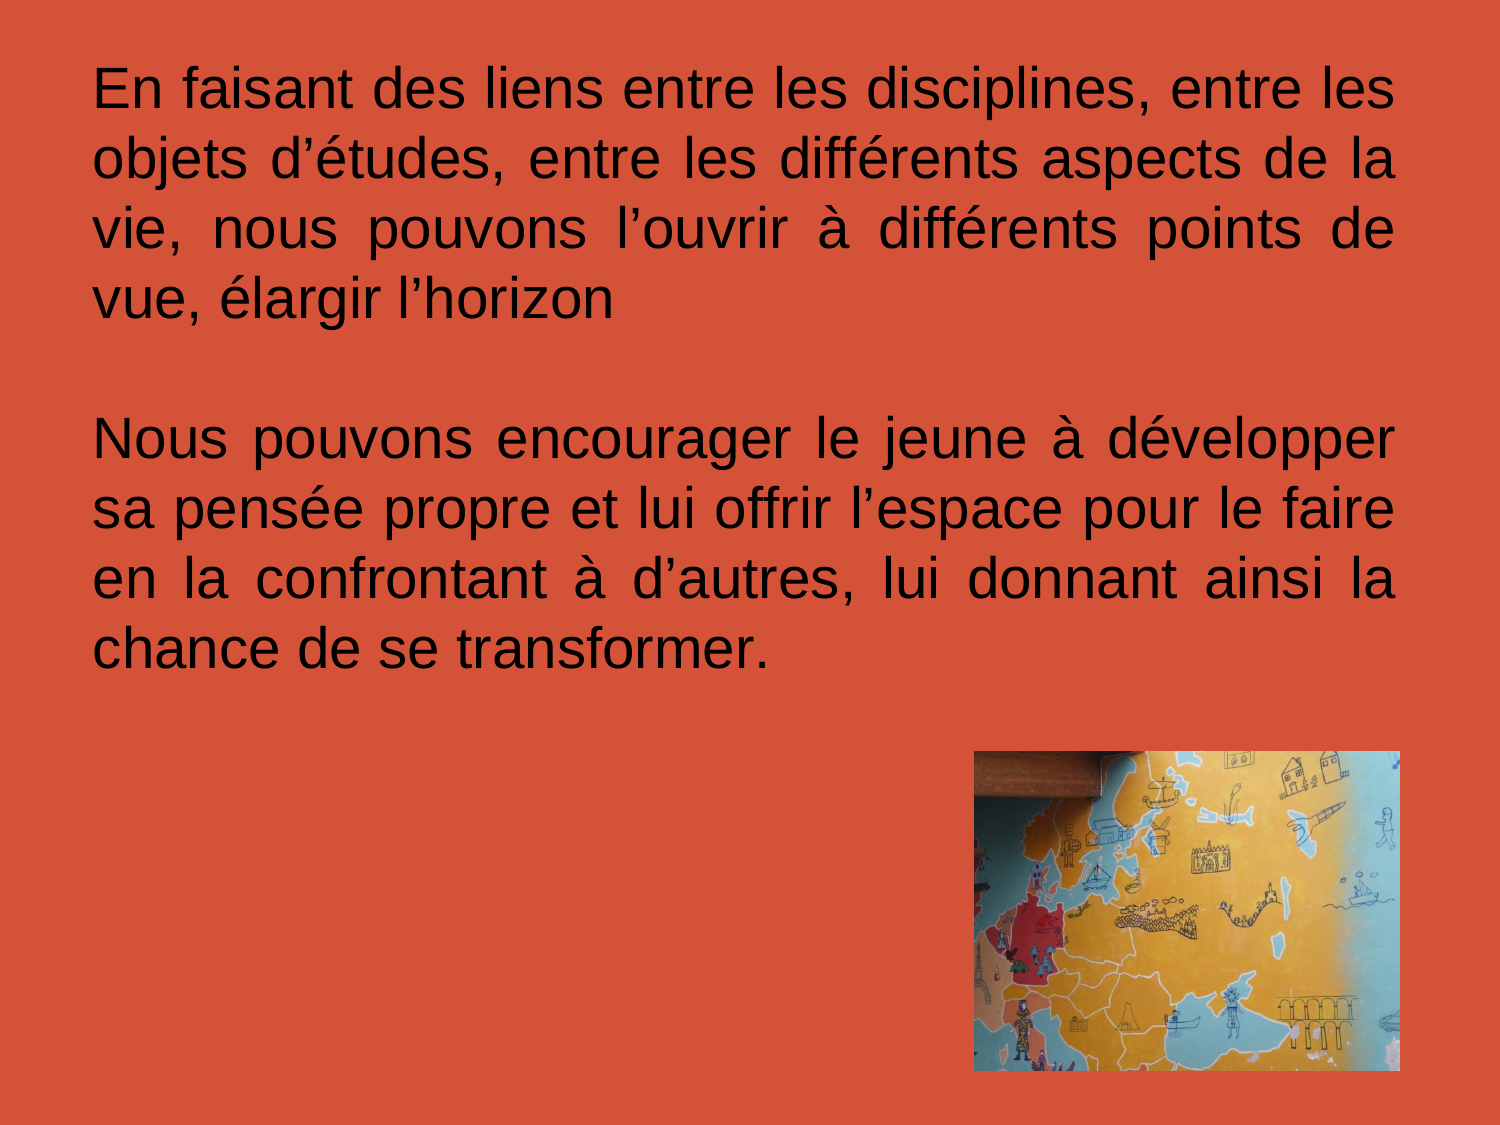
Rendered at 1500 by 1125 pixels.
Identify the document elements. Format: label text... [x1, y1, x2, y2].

text_box En faisant des liens entre les disciplines, entre les objets d’études, entre les différents aspects de la vie, nous pouvons l’ouvrir à différents points de vue, élargir l’horizon Nous pouvons encourager le jeune à développer sa pensée propre et lui offrir l’espace pour le faire en la confrontant à d’autres, lui donnant ainsi la chance de se transformer. [78, 42, 1413, 758]
picture [974, 751, 1400, 1071]
